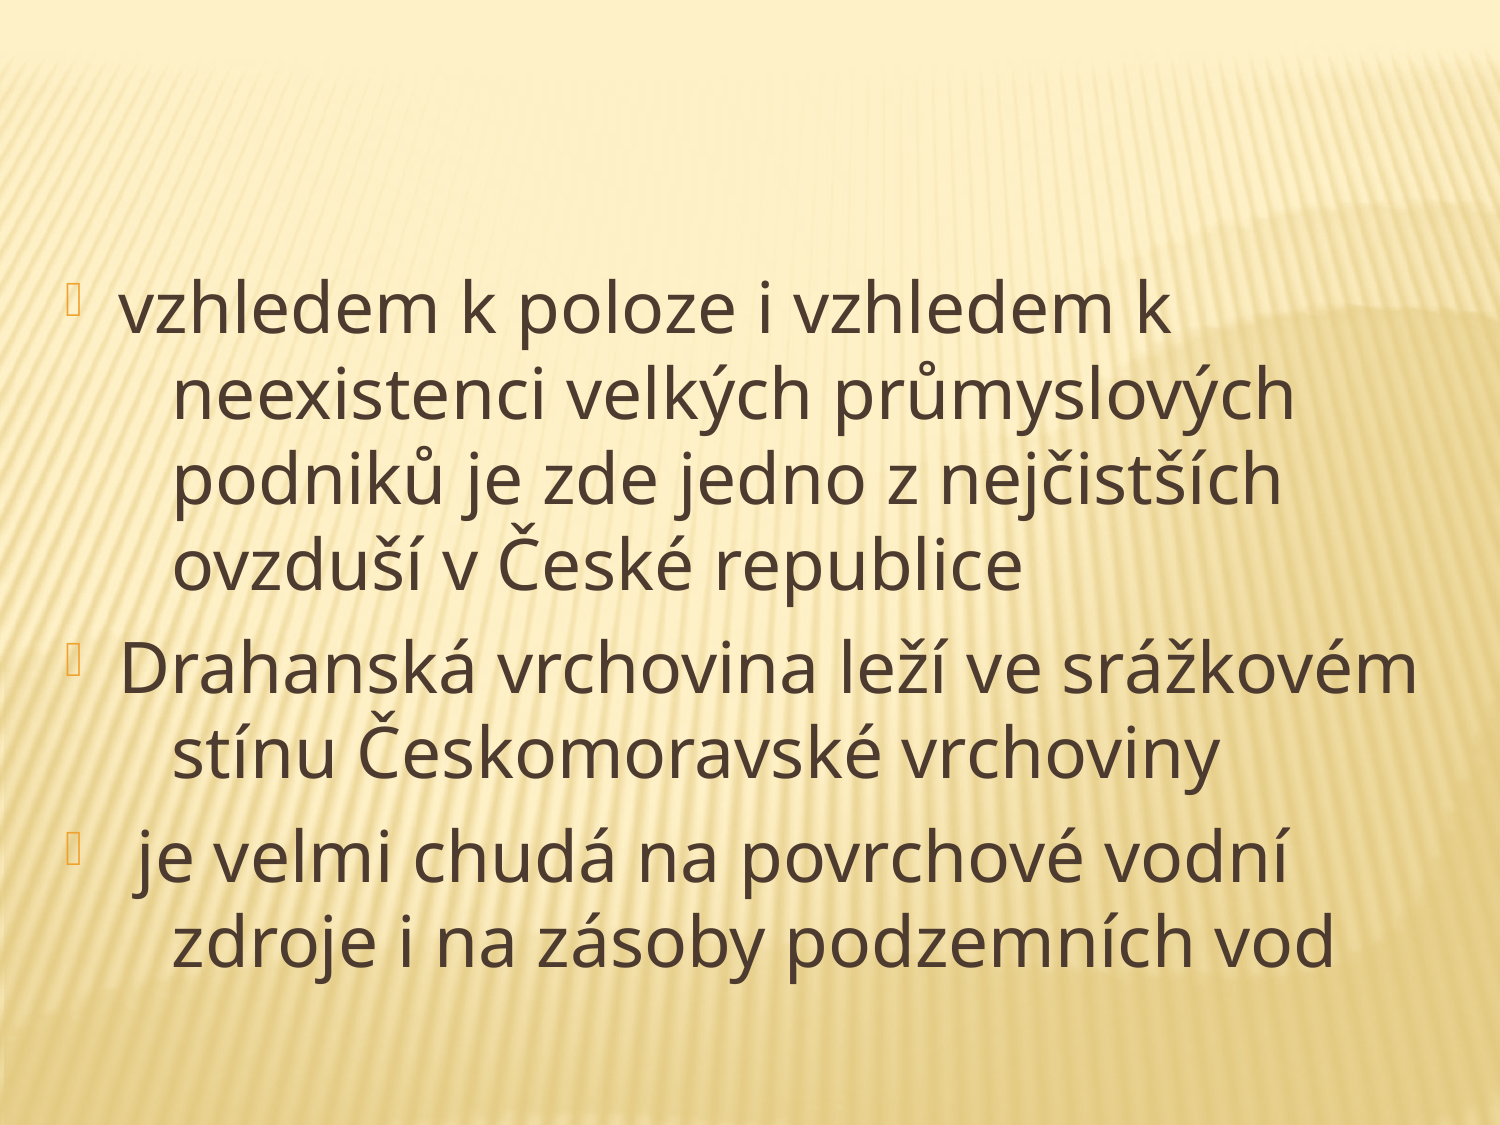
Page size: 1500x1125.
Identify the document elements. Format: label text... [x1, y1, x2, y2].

list vzhledem k poloze i vzhledem k neexistenci velkých průmyslových podniků je zde jedno z nejčistších ovzduší v České republice Drahanská vrchovina leží ve srážkovém stínu Českomoravské vrchoviny je velmi chudá na povrchové vodní zdroje i na zásoby podzemních vod [50, 254, 1476, 998]
